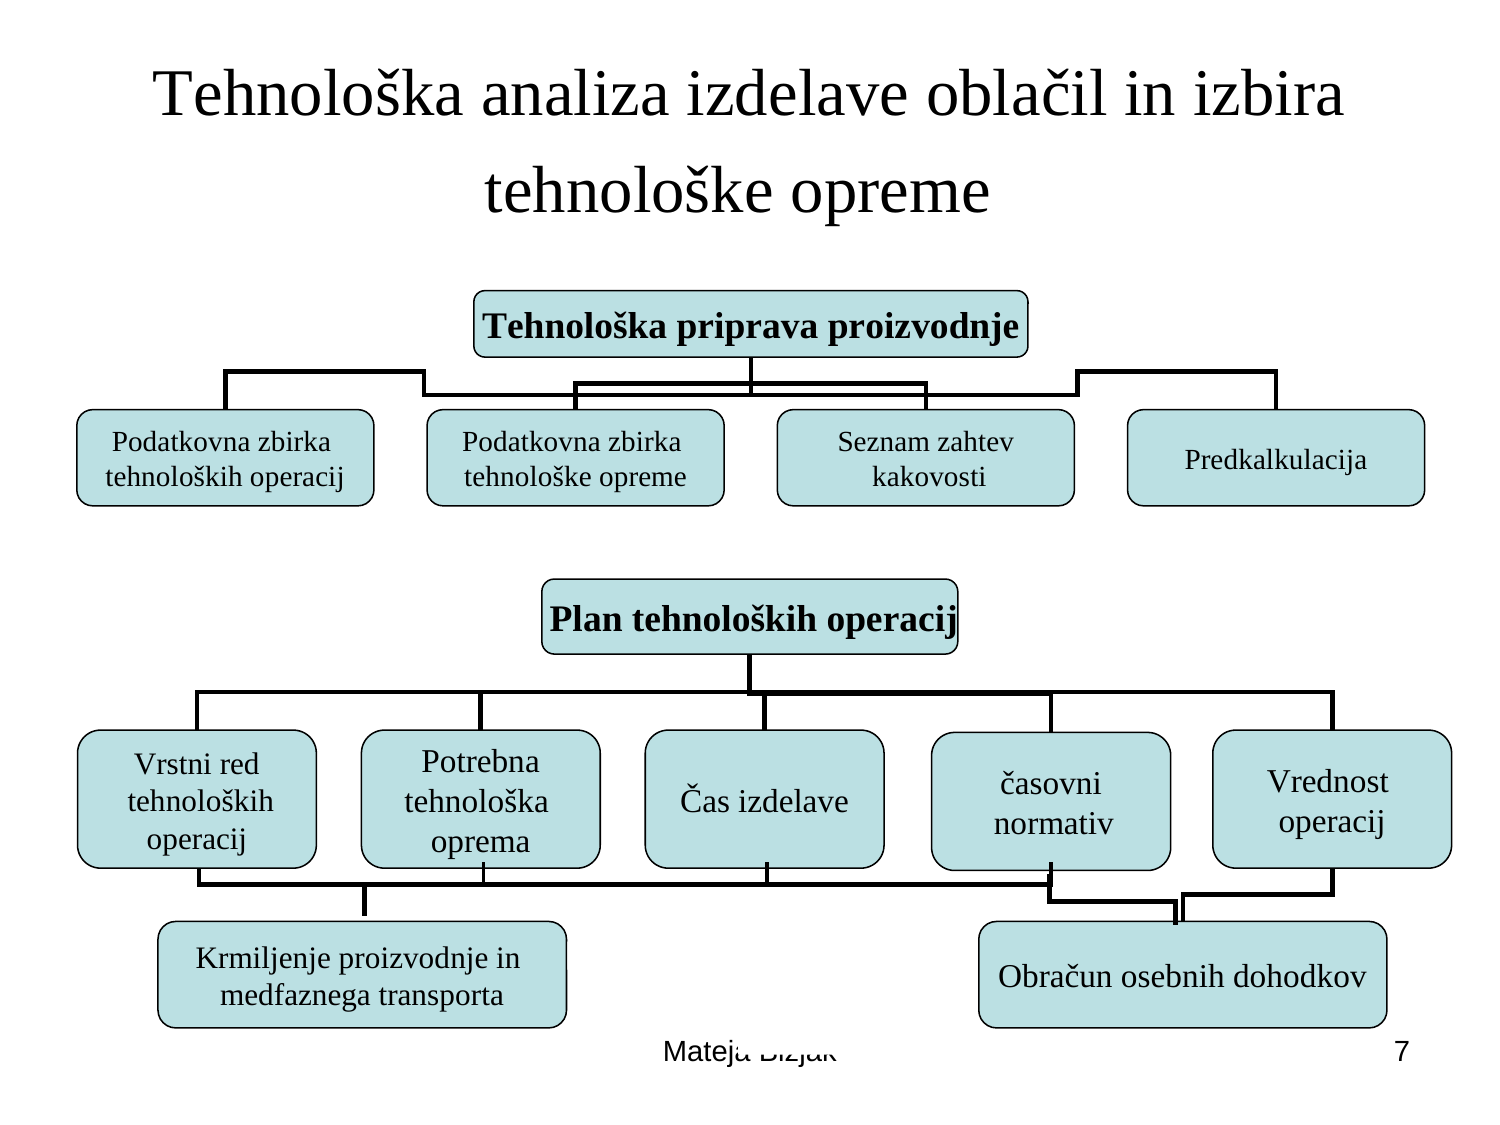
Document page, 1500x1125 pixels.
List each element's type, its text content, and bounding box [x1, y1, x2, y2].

text_box časovni normativ [931, 732, 1171, 871]
text_box [738, 940, 1341, 1055]
text_box Seznam zahtev kakovosti [777, 409, 1075, 506]
text_box [767, 716, 975, 831]
title Tehnološka analiza izdelave oblačil in izbira tehnološke opreme [75, 41, 1426, 237]
text_box Krmiljenje proizvodnje in medfaznega transporta [157, 921, 567, 1028]
text_box [372, 716, 478, 733]
text_box [483, 716, 762, 831]
text_box Predkalkulacija [1127, 409, 1425, 506]
text_box Čas izdelave [645, 730, 885, 869]
text_box Vrstni red tehnoloških operacij [77, 730, 317, 869]
text_box Vrednost operacij [1212, 730, 1452, 869]
text_box <number> [1074, 1024, 1426, 1103]
text_box Obračun osebnih dohodkov [978, 921, 1387, 1028]
text_box Tehnološka priprava proizvodnje [473, 290, 1028, 358]
text_box Podatkovna zbirka tehnološke opreme [427, 409, 725, 506]
text_box Mateja Bizjak [512, 1024, 988, 1103]
text_box Potrebna tehnološka oprema [361, 730, 601, 869]
text_box Podatkovna zbirka tehnoloških operacij [76, 409, 374, 506]
text_box Plan tehnoloških operacij [541, 579, 958, 655]
